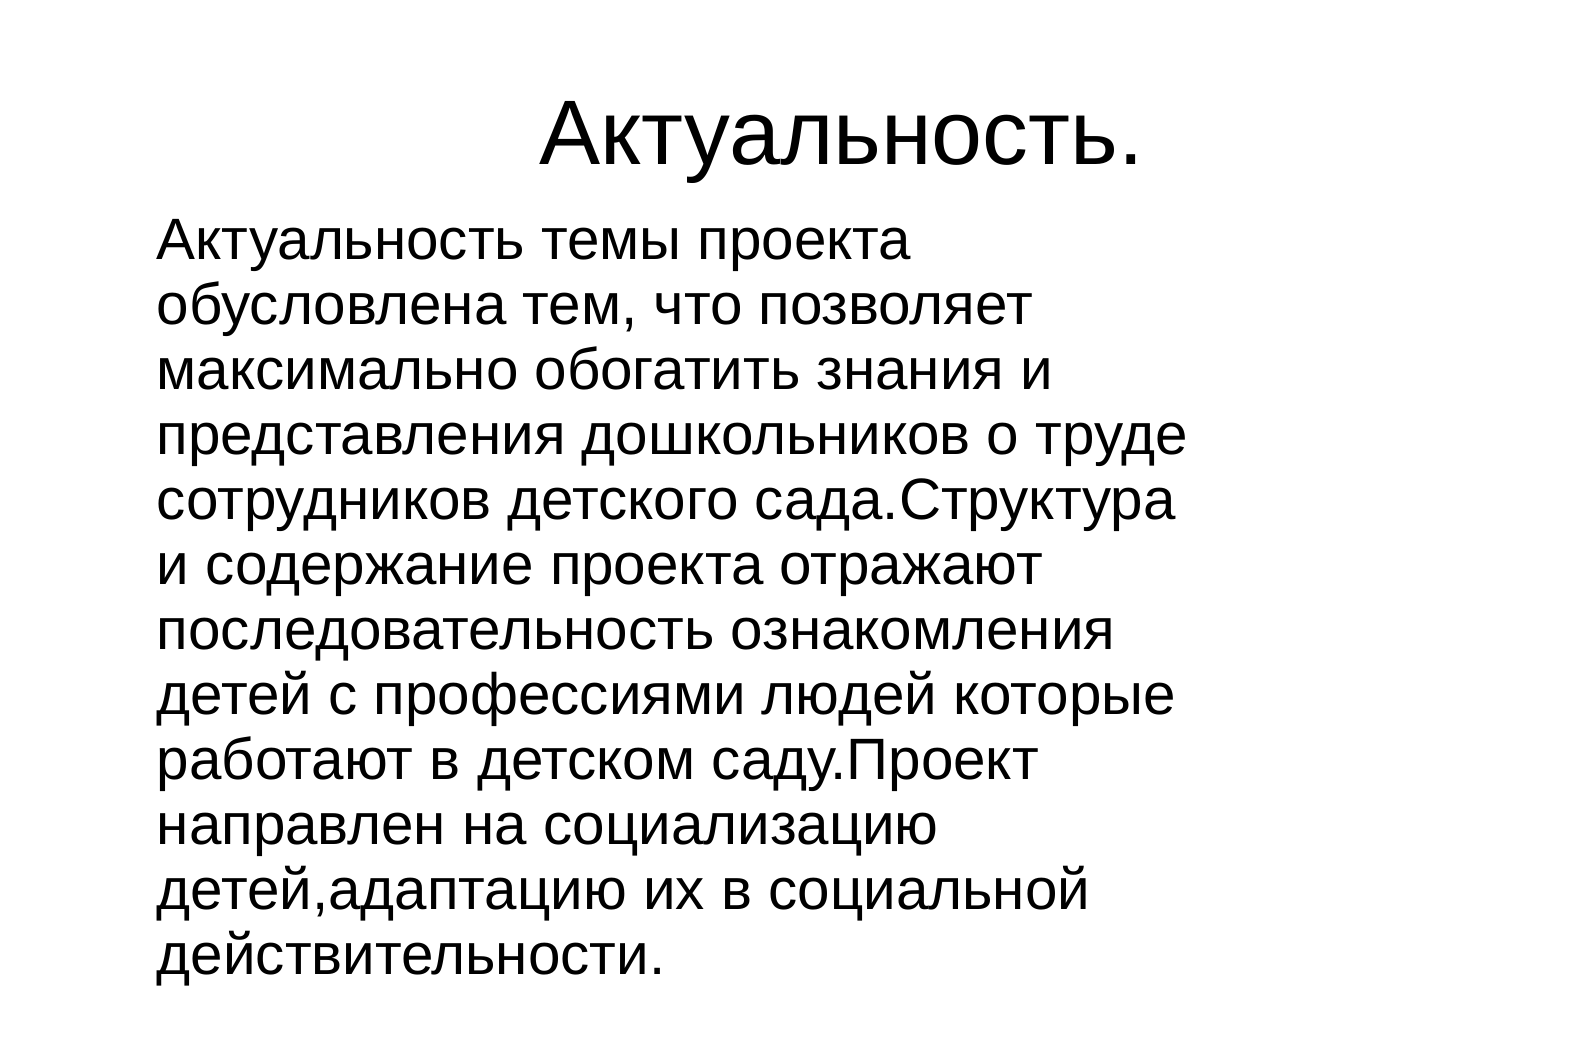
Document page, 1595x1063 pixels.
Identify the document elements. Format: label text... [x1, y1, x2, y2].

list Актуальность темы проекта обусловлена тем, что позволяет максимально обогатить знания и представления дошкольников о труде сотрудников детского сада.Структура и содержание проекта отражают последовательность ознакомления детей с профессиями людей которые работают в детском саду.Проект направлен на социализацию детей,адаптацию их в социальной действительности. [86, 206, 1211, 1063]
title Актуальность. [206, 29, 1478, 237]
